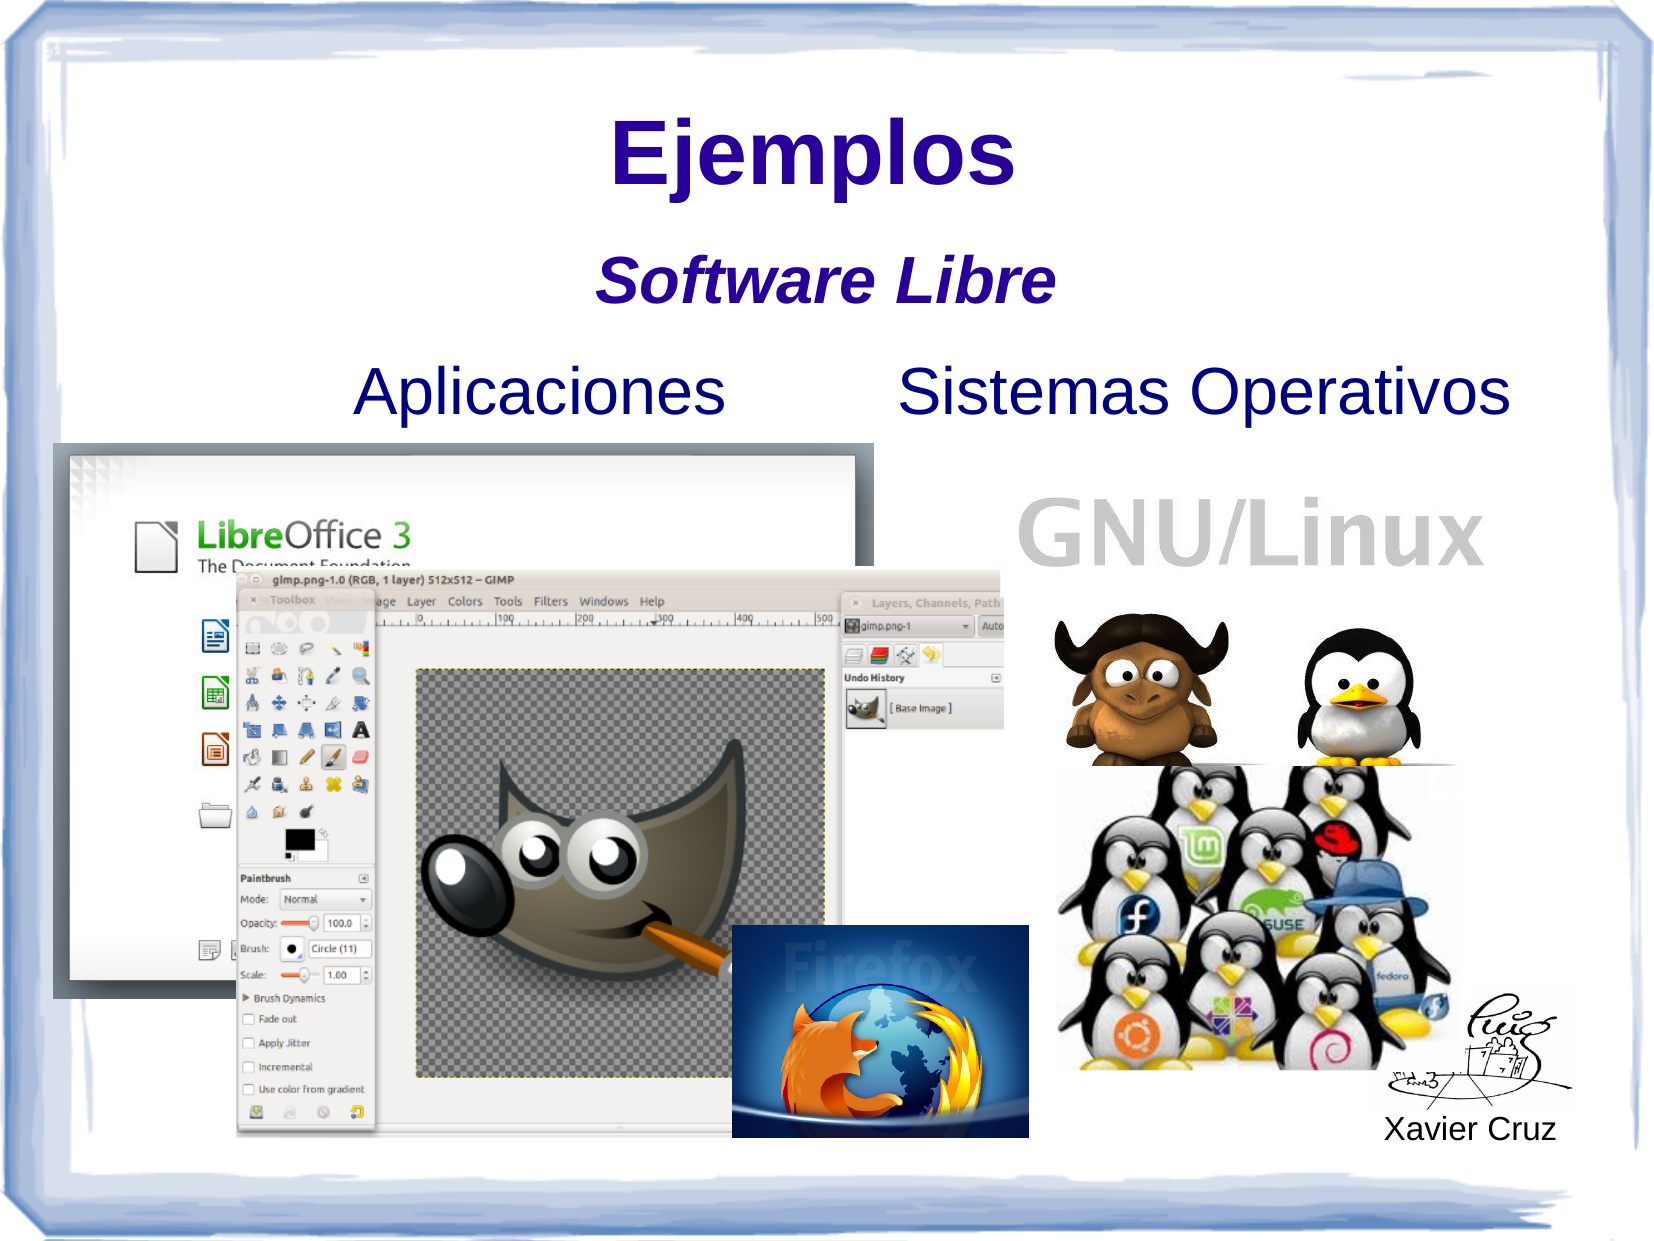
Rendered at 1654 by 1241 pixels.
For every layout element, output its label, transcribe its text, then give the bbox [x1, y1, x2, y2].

list Aplicaciones [336, 354, 745, 443]
title Ejemplos [82, 49, 1571, 257]
list Sistemas Operativos [874, 354, 1536, 449]
subtitle Software Libre [537, 243, 1117, 319]
picture [0, 0, 1654, 1241]
